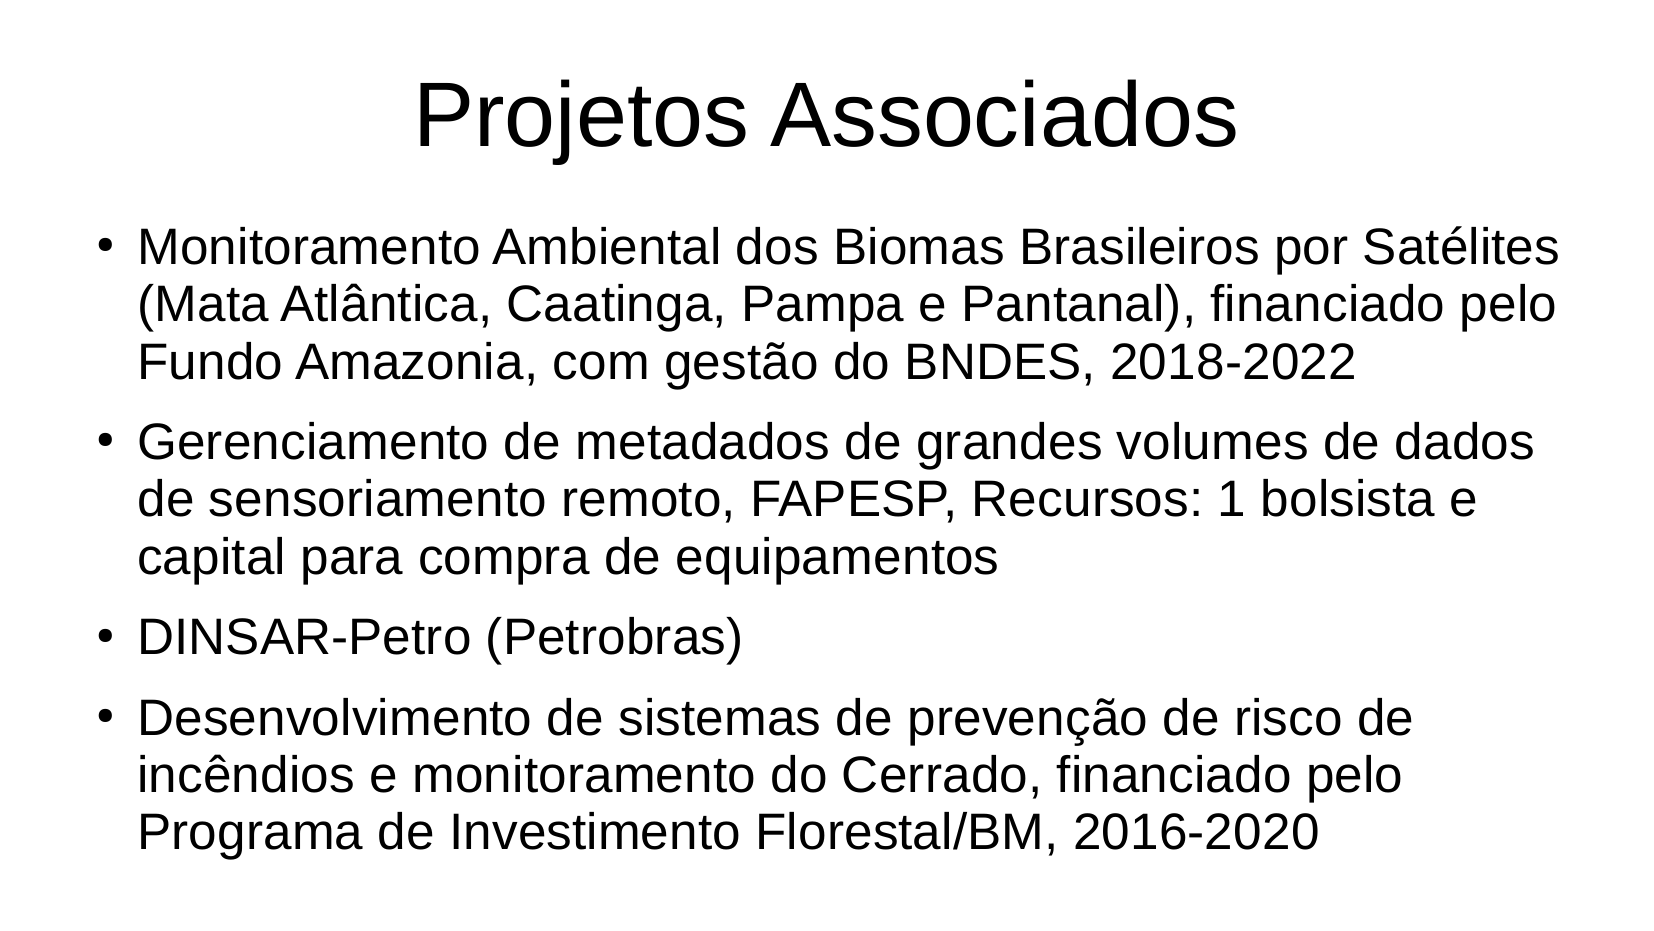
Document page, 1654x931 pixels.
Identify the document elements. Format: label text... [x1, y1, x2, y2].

title Projetos Associados [82, 37, 1571, 193]
list Monitoramento Ambiental dos Biomas Brasileiros por Satélites (Mata Atlântica, Caatinga, Pampa e Pantanal), financiado pelo Fundo Amazonia, com gestão do BNDES, 2018-2022 Gerenciamento de metadados de grandes volumes de dados de sensoriamento remoto, FAPESP, Recursos: 1 bolsista e capital para compra de equipamentos DINSAR-Petro (Petrobras) Desenvolvimento de sistemas de prevenção de risco de incêndios e monitoramento do Cerrado, financiado pelo Programa de Investimento Florestal/BM, 2016-2020 [82, 217, 1571, 886]
